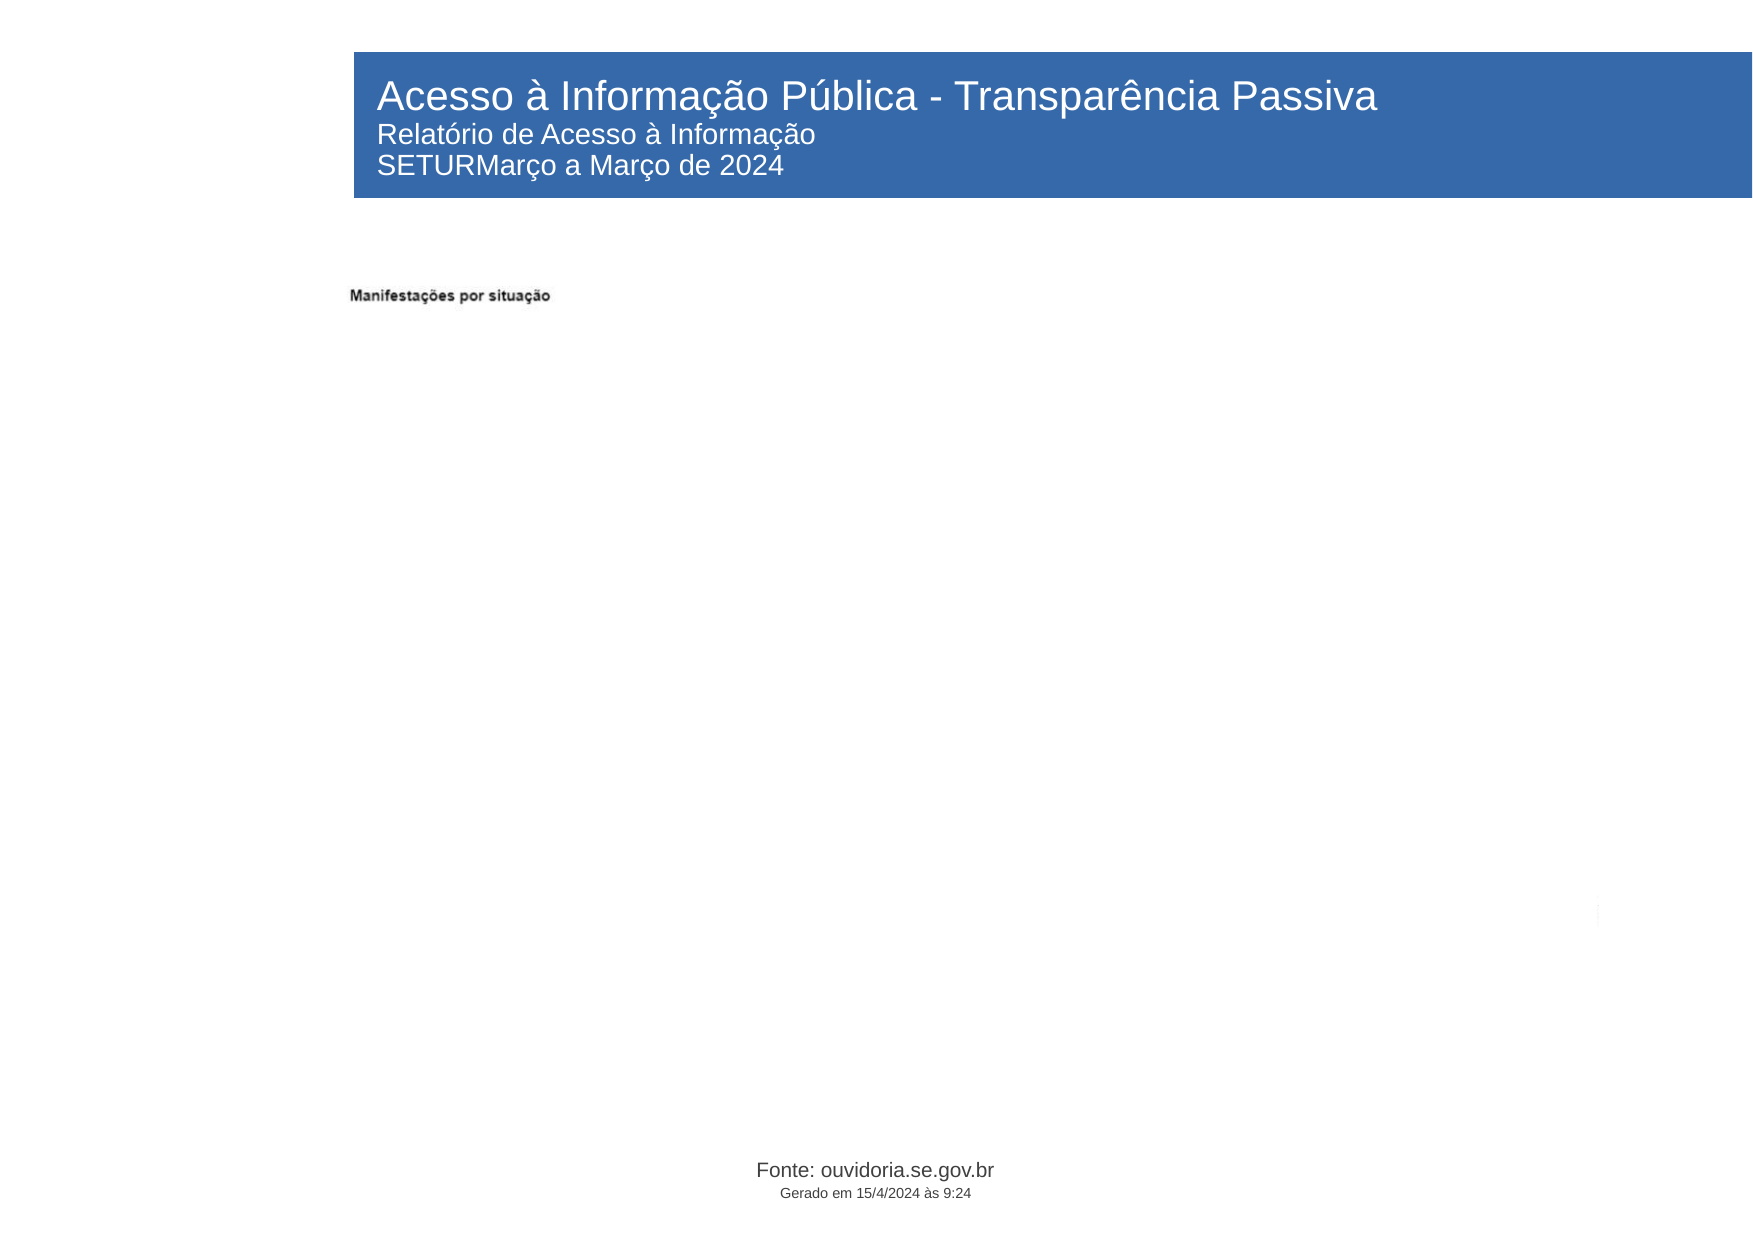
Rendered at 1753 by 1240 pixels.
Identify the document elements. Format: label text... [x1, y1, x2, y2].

text_box [155, 211, 1599, 1028]
text_box Acesso à Informação Pública - Transparência Passiva Relatório de Acesso à Informação SETURMarço a Março de 2024 [376, 72, 1403, 186]
text_box Gerado em 15/4/2024 às 9:24 [780, 1184, 999, 1208]
text_box [354, 52, 1752, 198]
text_box Fonte: ouvidoria.se.gov.br [756, 1158, 1023, 1188]
